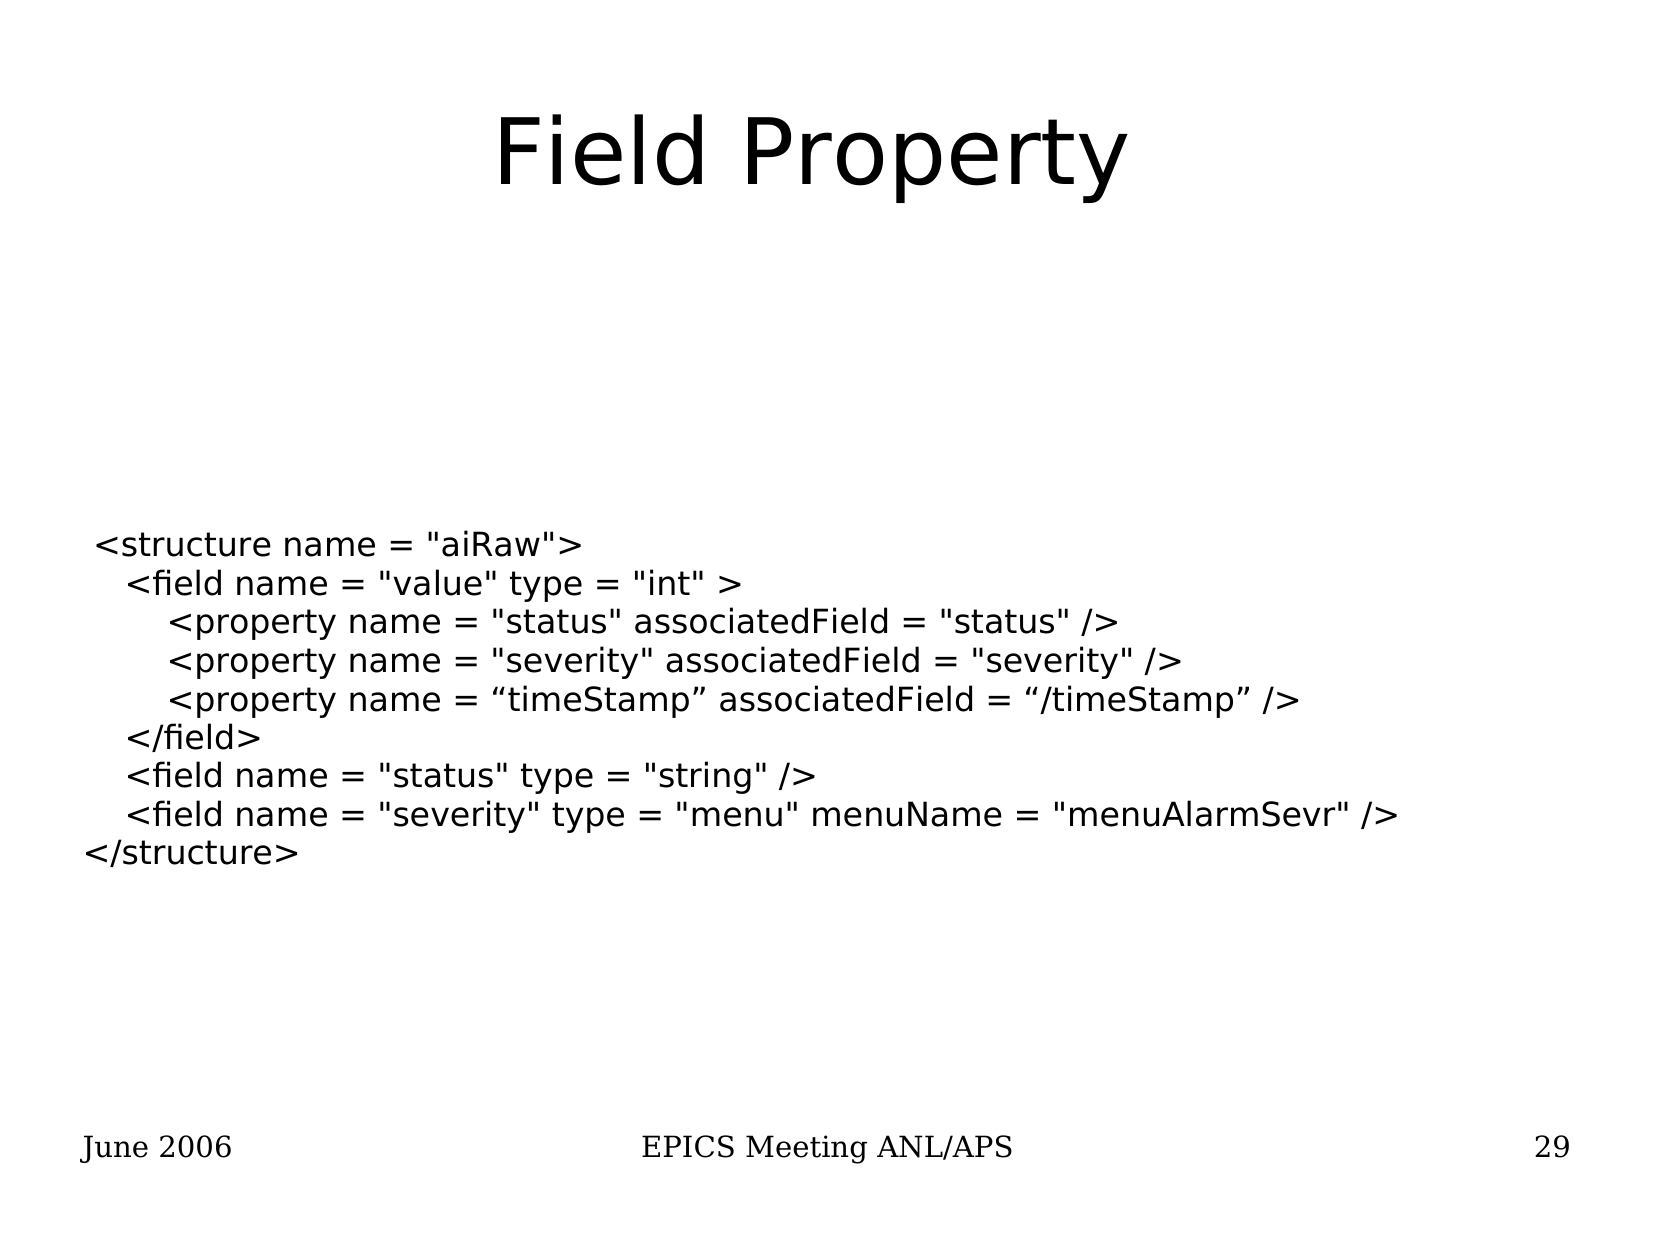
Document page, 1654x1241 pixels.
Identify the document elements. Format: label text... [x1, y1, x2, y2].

subtitle <structure name = "aiRaw"> <field name = "value" type = "int" > <property name = "status" associatedField = "status" /> <property name = "severity" associatedField = "severity" /> <property name = “timeStamp” associatedField = “/timeStamp” /> </field> <field name = "status" type = "string" /> <field name = "severity" type = "menu" menuName = "menuAlarmSevr" /> </structure> [82, 297, 1571, 1102]
title Field Property [82, 49, 1571, 257]
